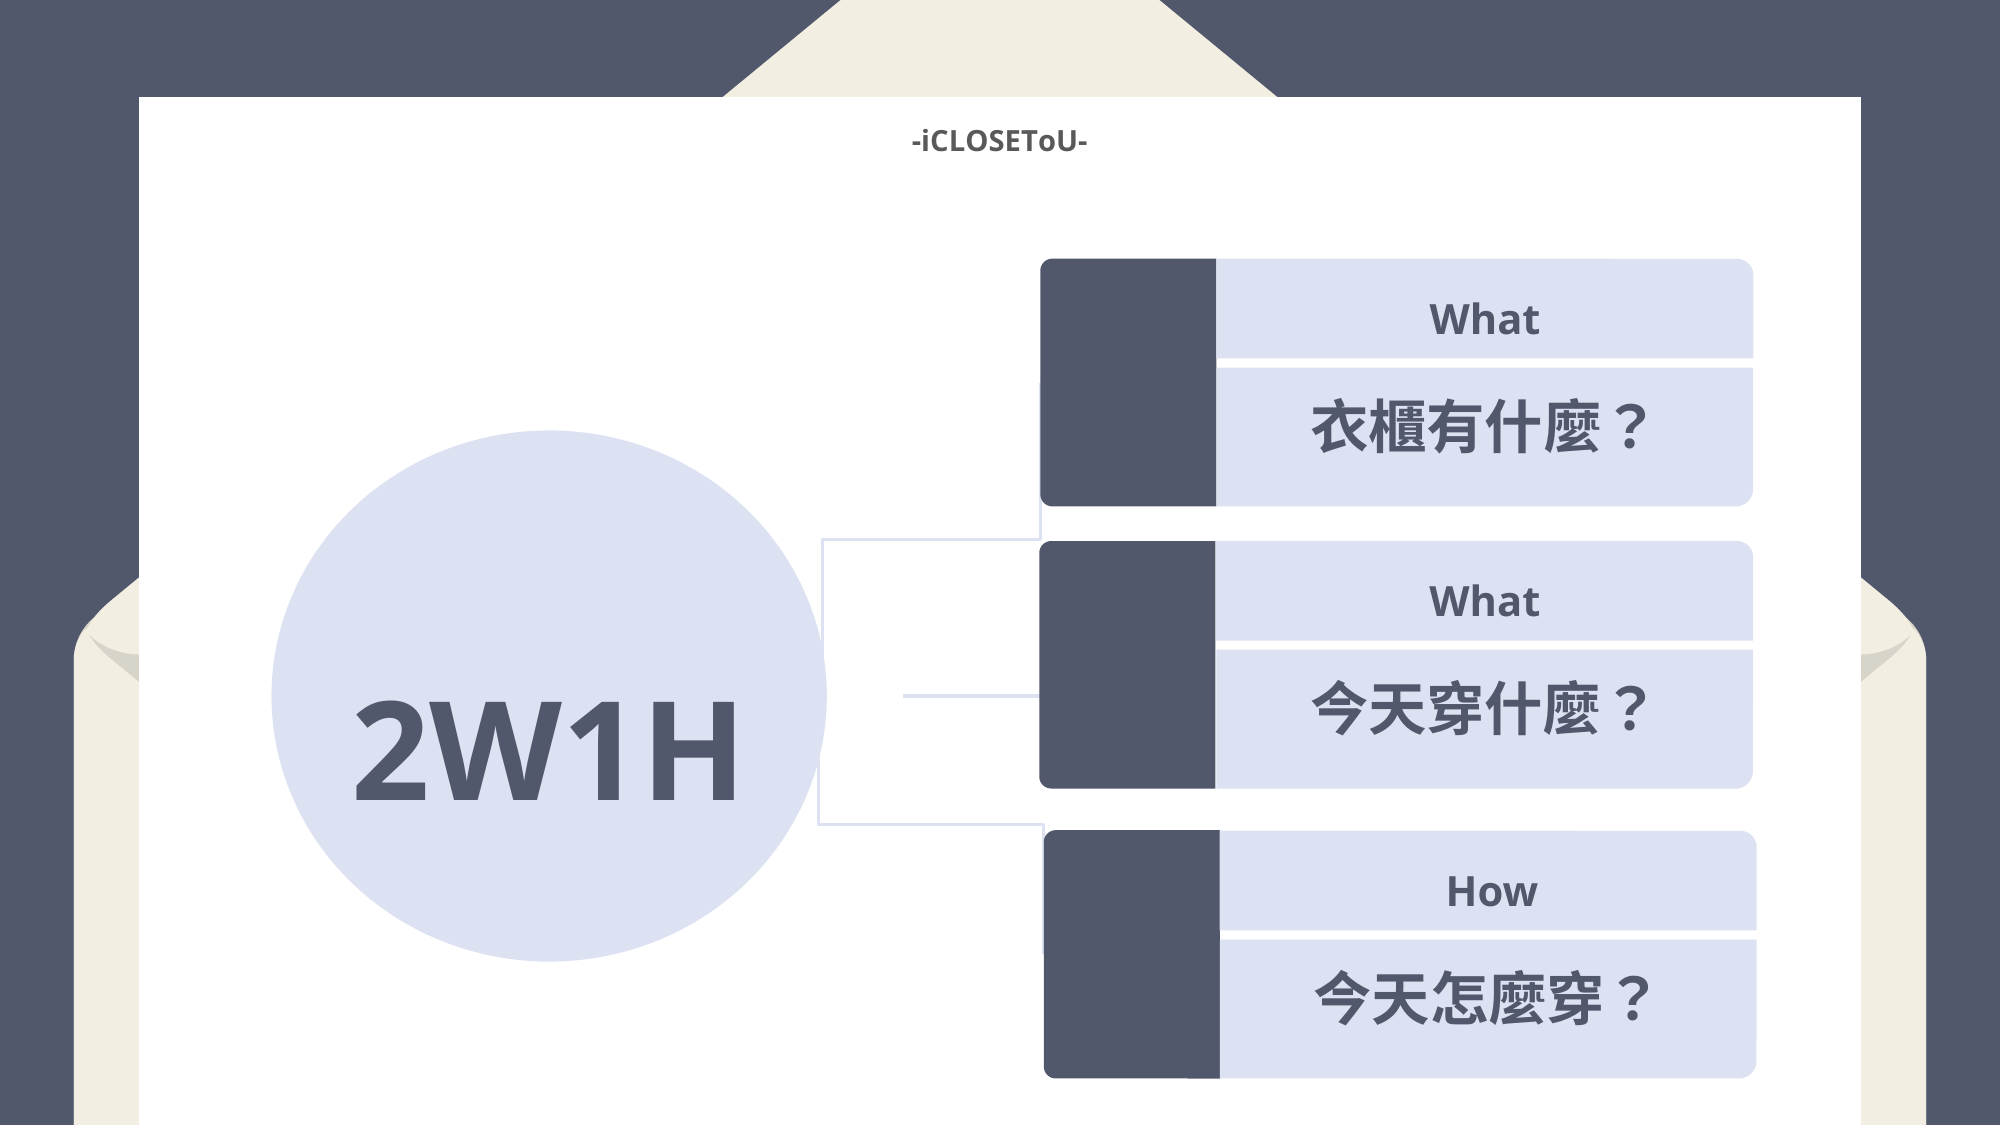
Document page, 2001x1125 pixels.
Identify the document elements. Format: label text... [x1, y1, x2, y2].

text_box [1039, 540, 1754, 789]
text_box 衣櫃有什麼？ [1245, 374, 1725, 500]
text_box [722, 0, 1278, 97]
text_box 今天穿什麼？ [1245, 656, 1725, 782]
text_box [1861, 577, 1927, 1125]
text_box -iCLOSEToU- [139, 97, 1861, 1125]
text_box How [1252, 849, 1732, 912]
text_box What [1245, 277, 1725, 340]
text_box [271, 430, 827, 962]
text_box 2W1H [313, 648, 785, 744]
text_box [73, 577, 139, 1125]
text_box What [1245, 559, 1725, 622]
text_box [1040, 258, 1754, 507]
text_box [1043, 830, 1757, 1079]
text_box 今天怎麼穿？ [1248, 946, 1729, 1072]
